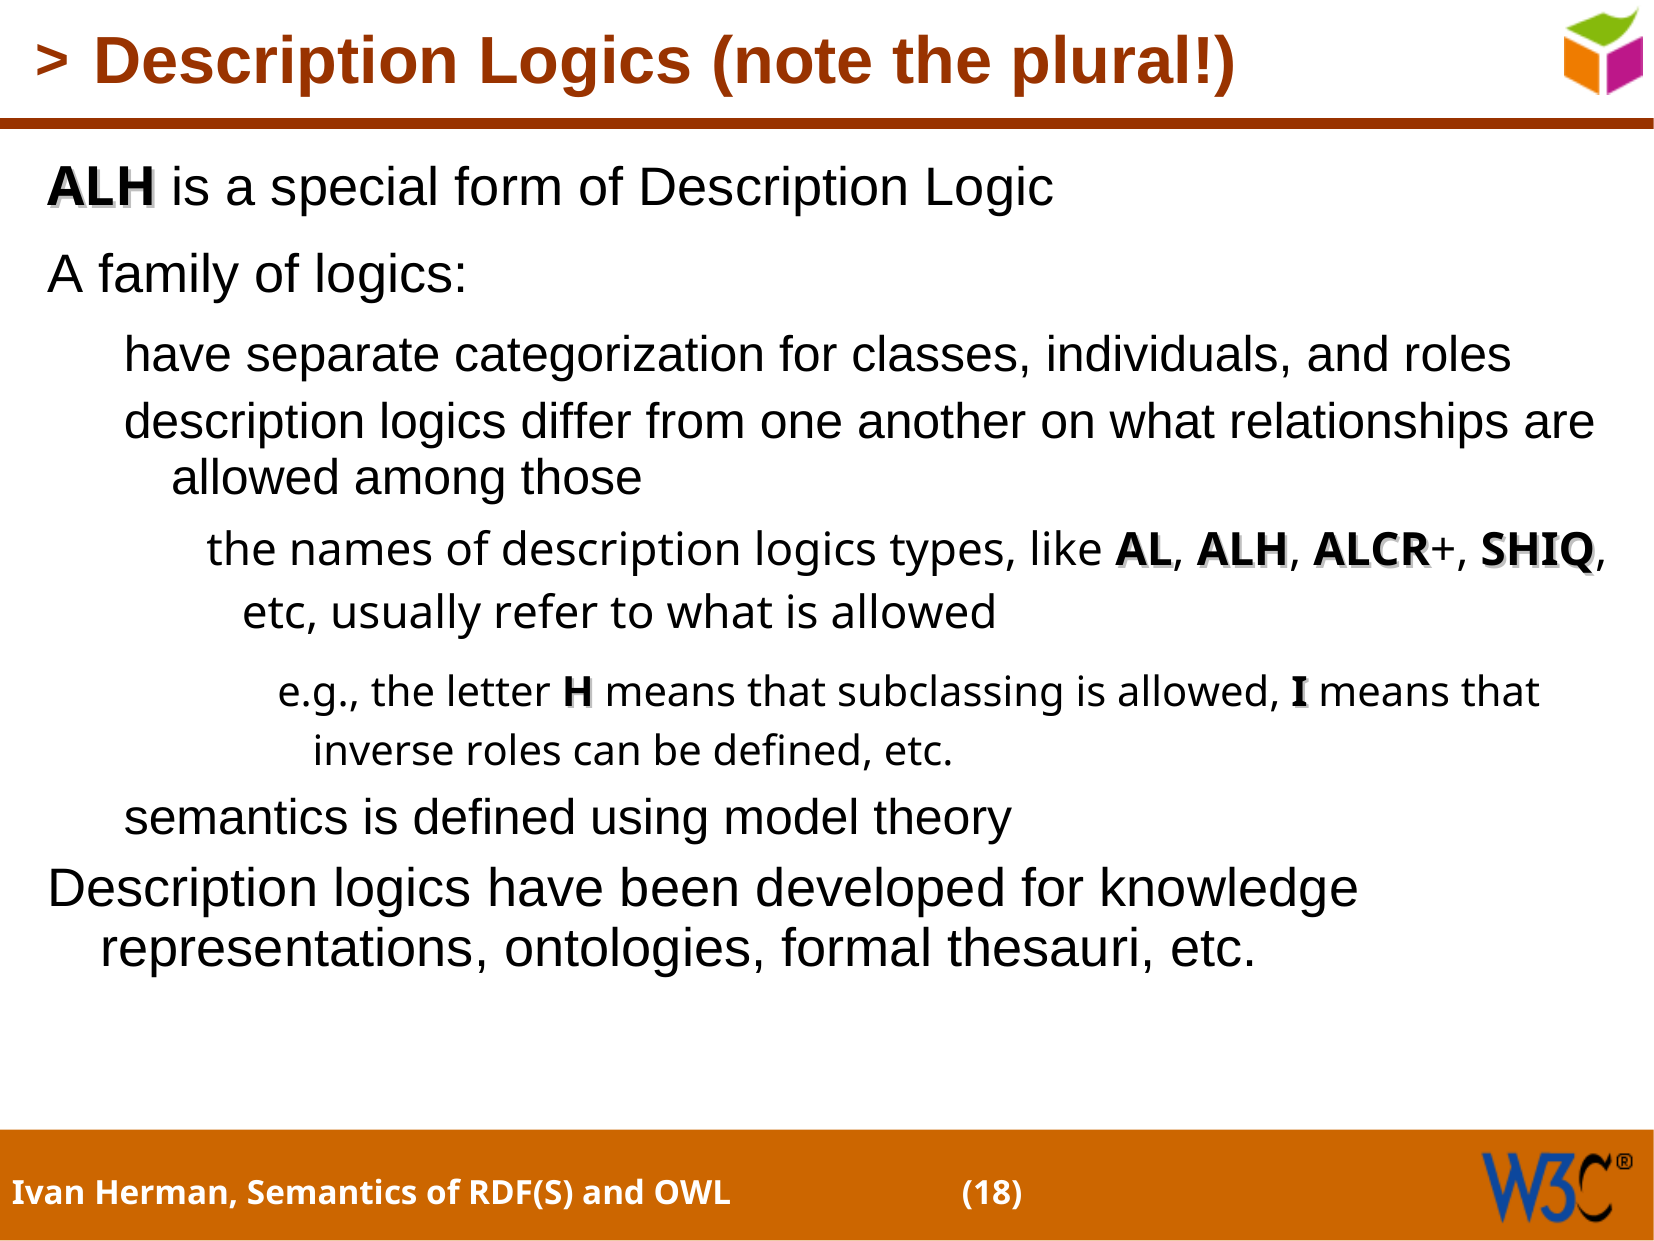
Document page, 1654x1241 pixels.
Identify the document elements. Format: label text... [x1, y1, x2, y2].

list ALH is a special form of Description Logic A family of logics: have separate categorization for classes, individuals, and roles description logics differ from one another on what relationships are allowed among those the names of description logics types, like AL, ALH, ALCR+, SHIQ, etc, usually refer to what is allowed e.g., the letter H means that subclassing is allowed, I means that inverse roles can be defined, etc. semantics is defined using model theory Description logics have been developed for knowledge representations, ontologies, formal thesauri, etc. [29, 147, 1624, 1119]
title Description Logics (note the plural!) [93, 7, 1493, 111]
picture [1477, 1149, 1639, 1228]
picture [1564, 5, 1643, 95]
